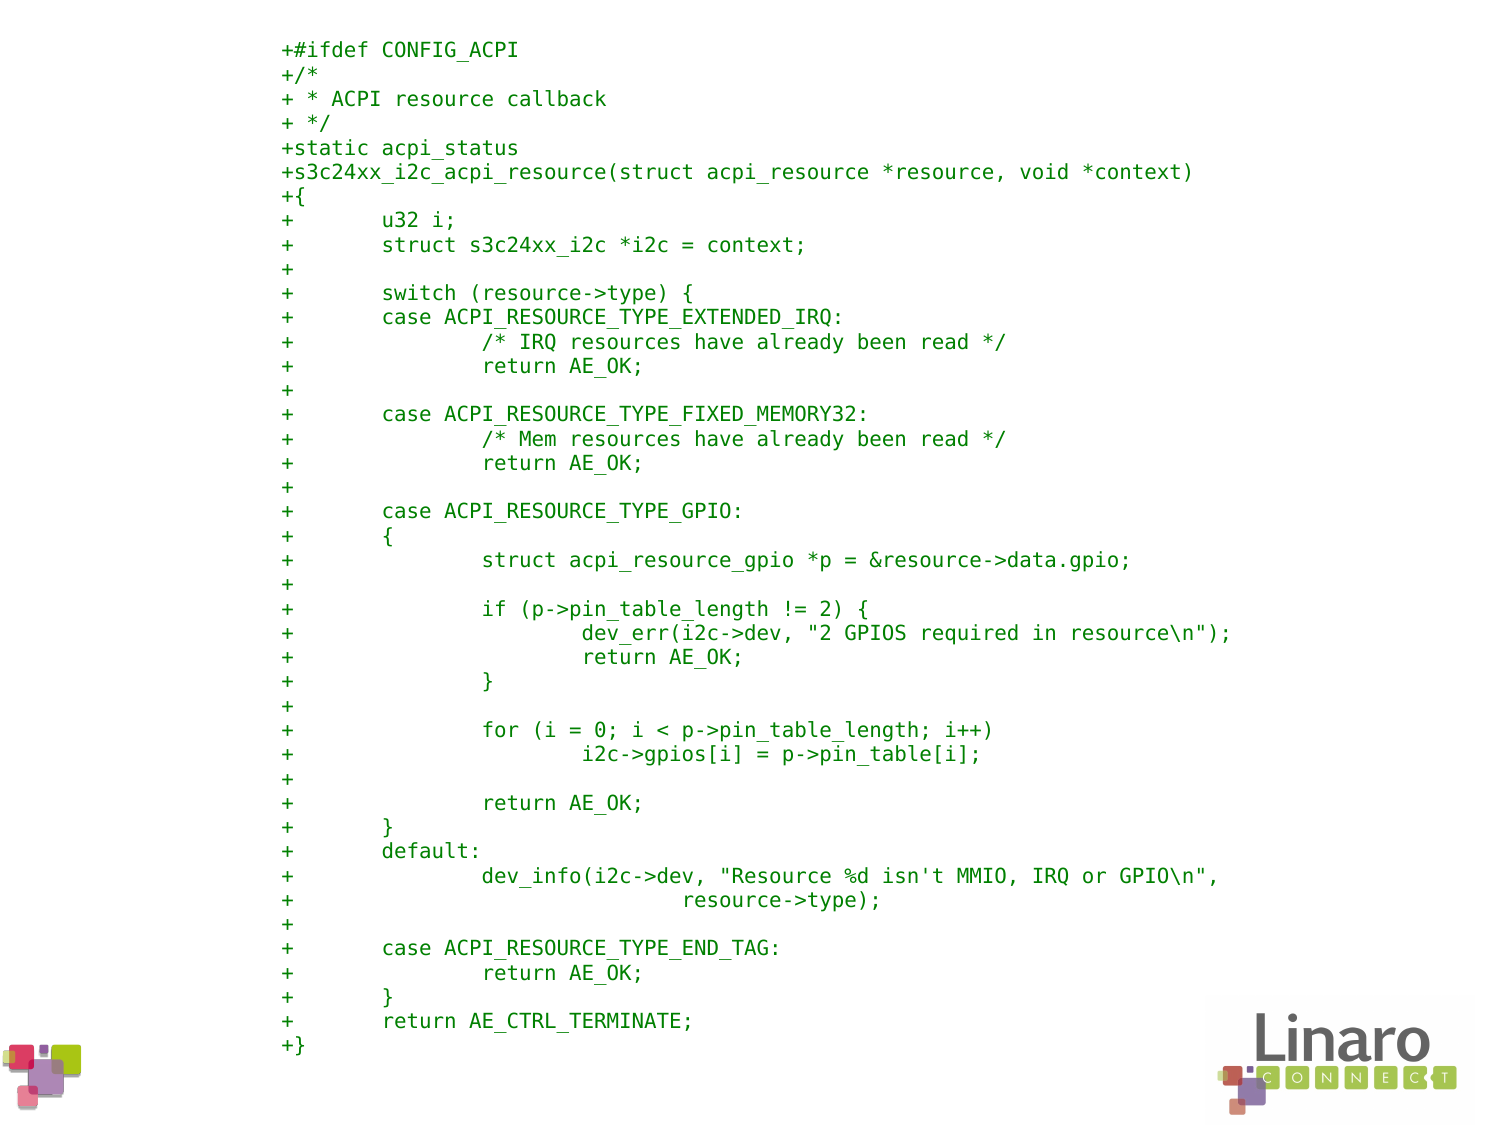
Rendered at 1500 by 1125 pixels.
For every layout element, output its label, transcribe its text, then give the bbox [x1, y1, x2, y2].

picture [0, 1041, 84, 1125]
text_box +#ifdef CONFIG_ACPI +/* + * ACPI resource callback + */ +static acpi_status +s3c24xx_i2c_acpi_resource(struct acpi_resource *resource, void *context) +{ + u32 i; + struct s3c24xx_i2c *i2c = context; + + switch (resource->type) { + case ACPI_RESOURCE_TYPE_EXTENDED_IRQ: + /* IRQ resources have already been read */ + return AE_OK; + + case ACPI_RESOURCE_TYPE_FIXED_MEMORY32: + /* Mem resources have already been read */ + return AE_OK; + + case ACPI_RESOURCE_TYPE_GPIO: + { + struct acpi_resource_gpio *p = &resource->data.gpio; + + if (p->pin_table_length != 2) { + dev_err(i2c->dev, "2 GPIOS required in resource\n"); + return AE_OK; + } + + for (i = 0; i < p->pin_table_length; i++) + i2c->gpios[i] = p->pin_table[i]; + + return AE_OK; + } + default: + dev_info(i2c->dev, "Resource %d isn't MMIO, IRQ or GPIO\n", + resource->type); + + case ACPI_RESOURCE_TYPE_END_TAG: + return AE_OK; + } + return AE_CTRL_TERMINATE; +} [266, 31, 1247, 1066]
picture [1205, 995, 1475, 1125]
